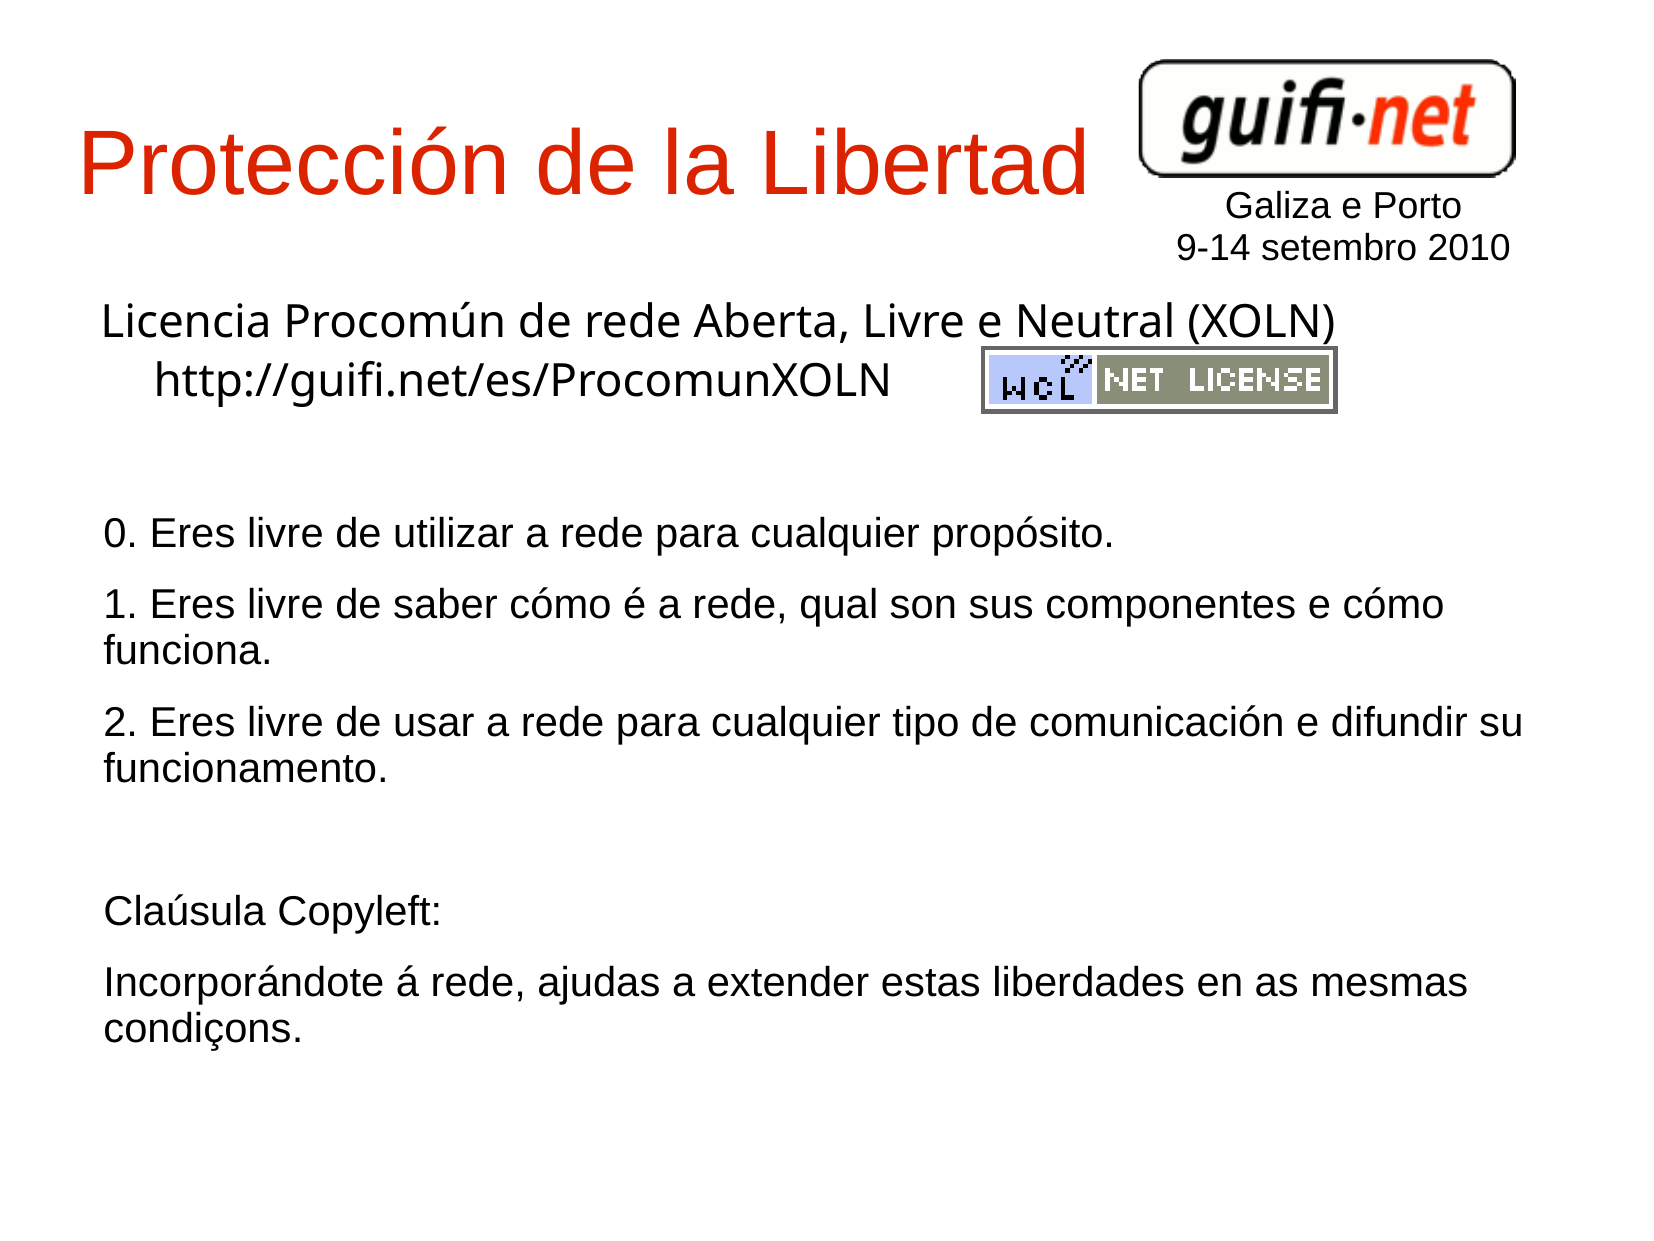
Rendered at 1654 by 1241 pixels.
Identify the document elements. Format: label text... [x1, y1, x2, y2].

text_box Galiza e Porto 9-14 setembro 2010 [1033, 177, 1654, 277]
picture [981, 346, 1338, 414]
picture [1137, 59, 1516, 177]
text_box 0. Eres livre de utilizar a rede para cualquier propósito. 1. Eres livre de saber cómo é a rede, qual son sus componentes e cómo funciona. 2. Eres livre de usar a rede para cualquier tipo de comunicación e difundir su funcionamento. Claúsula Copyleft: Incorporándote á rede, ajudas a extender estas liberdades en as mesmas condiçons. [88, 501, 1595, 1211]
list Licencia Procomún de rede Aberta, Livre e Neutral (XOLN) http://guifi.net/es/ProcomunXOLN [82, 290, 1571, 1094]
title Protección de la Libertad [76, 66, 1093, 259]
